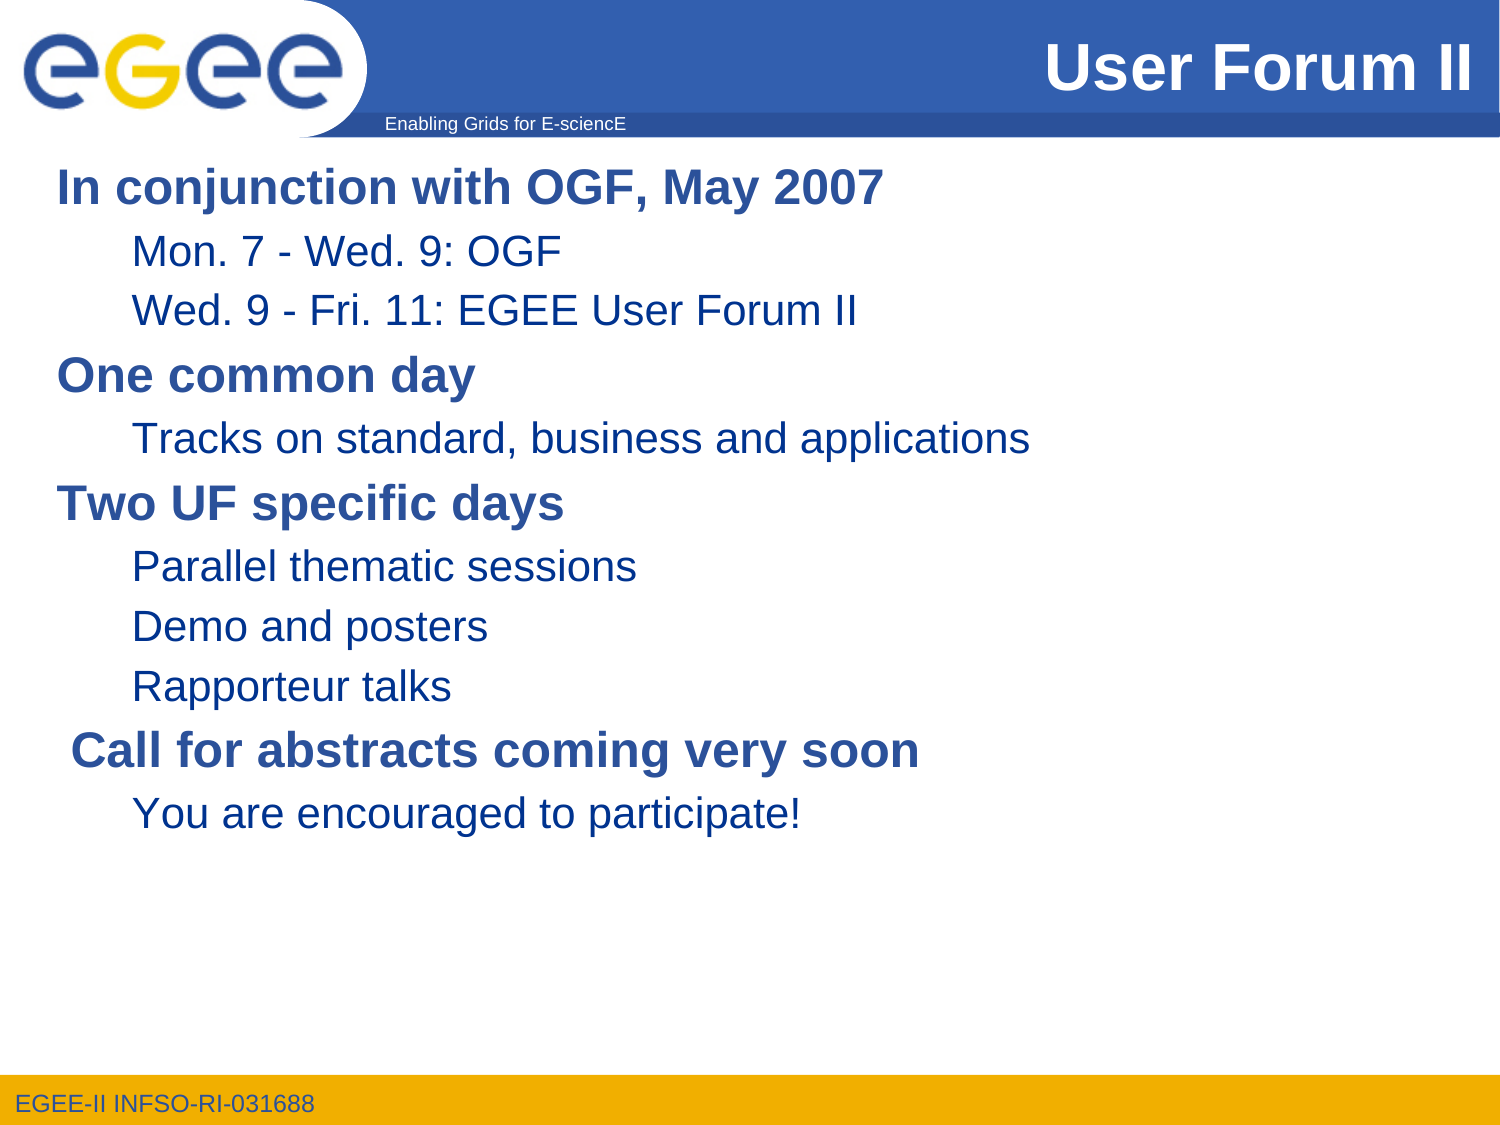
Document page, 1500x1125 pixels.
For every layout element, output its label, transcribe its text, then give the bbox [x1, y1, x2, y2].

list In conjunction with OGF, May 2007 Mon. 7 - Wed. 9: OGF Wed. 9 - Fri. 11: EGEE User Forum II One common day Tracks on standard, business and applications Two UF specific days Parallel thematic sessions Demo and posters Rapporteur talks Call for abstracts coming very soon You are encouraged to participate! [56, 159, 1466, 1036]
title User Forum II [369, 16, 1475, 118]
picture [18, 30, 349, 112]
